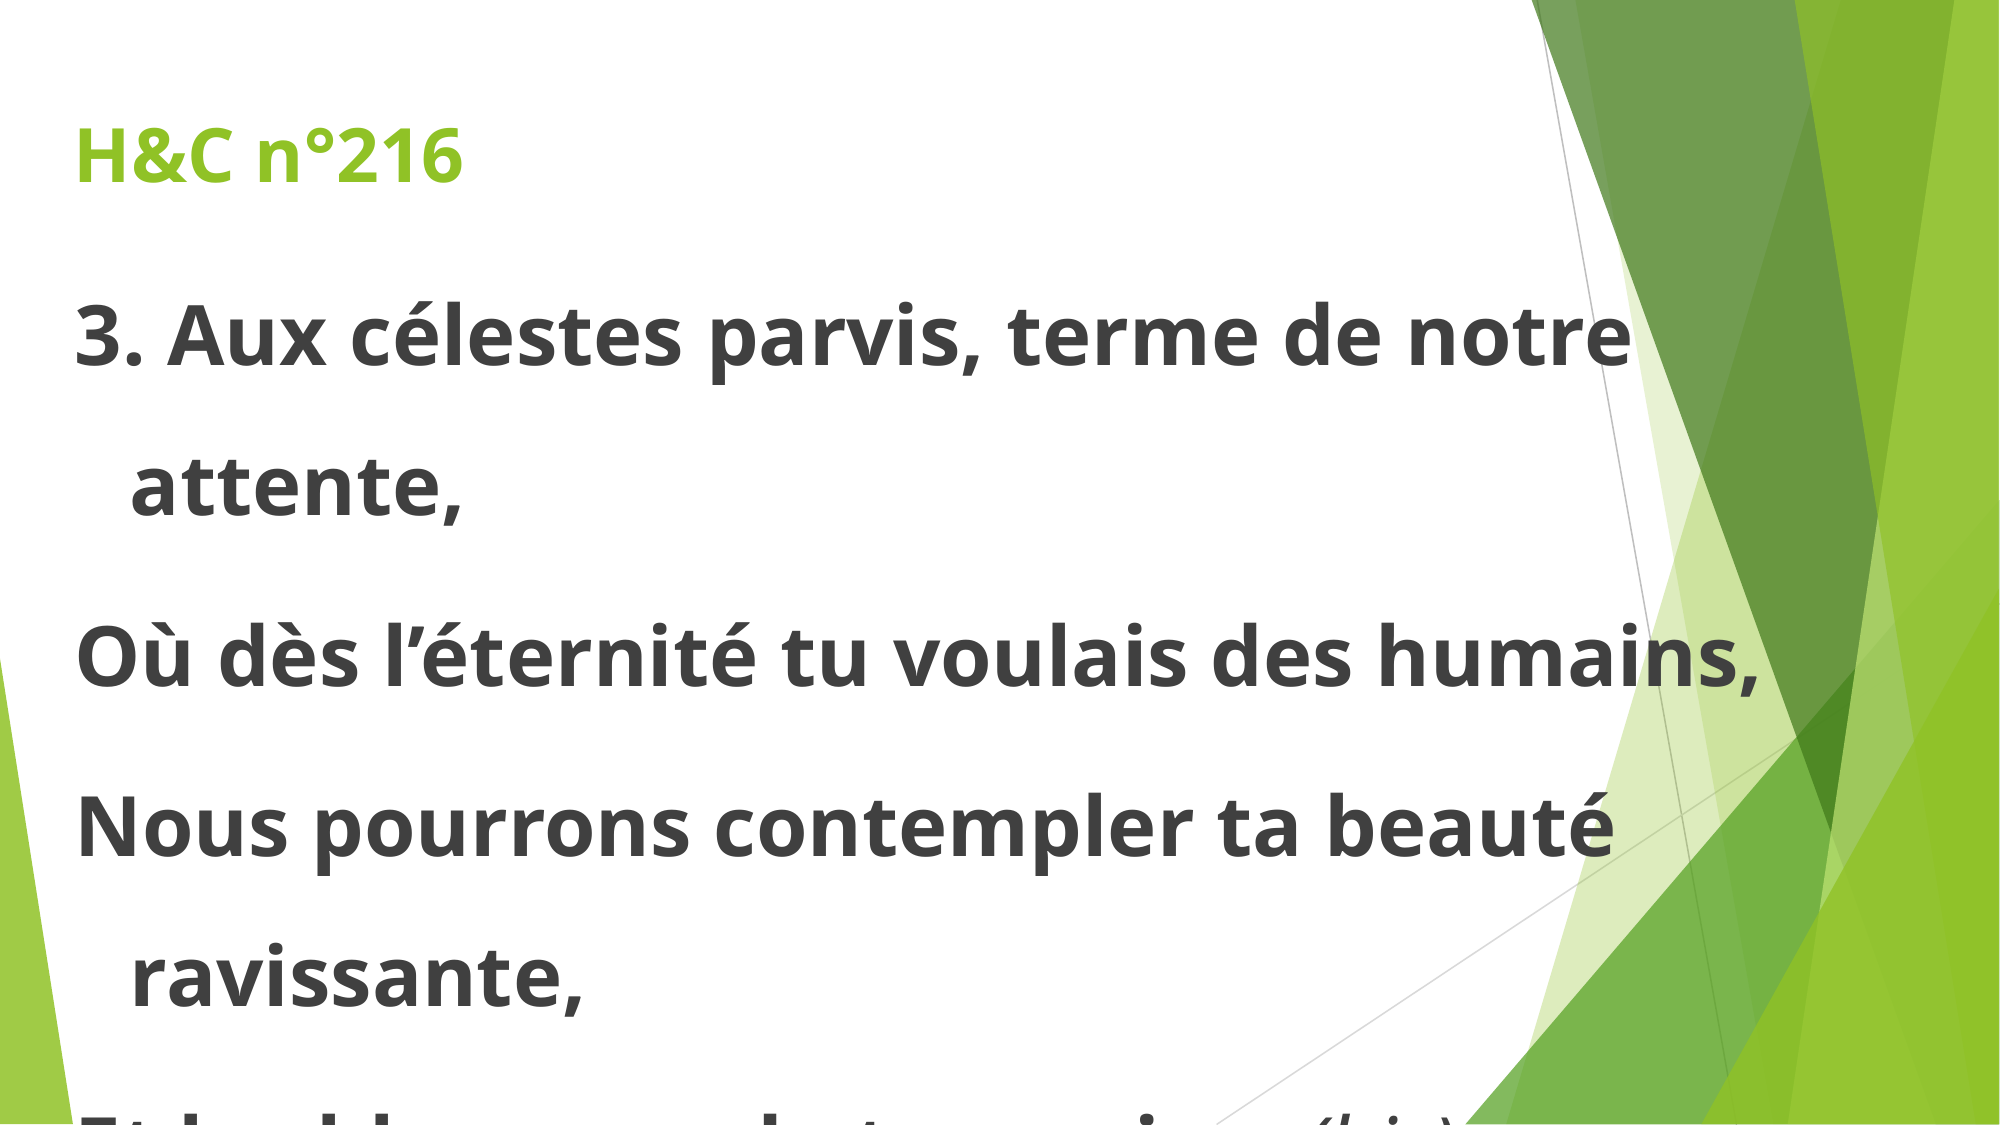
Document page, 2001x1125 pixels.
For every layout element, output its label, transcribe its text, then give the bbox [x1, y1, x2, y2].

text_box 3. Aux célestes parvis, terme de notre attente, Où dès l’éternité tu voulais des humains, Nous pourrons contempler ta beauté ravissante, Et les blessures de tes mains. (bis) [59, 224, 1985, 1063]
text_box H&C n°216 [59, 99, 1522, 224]
